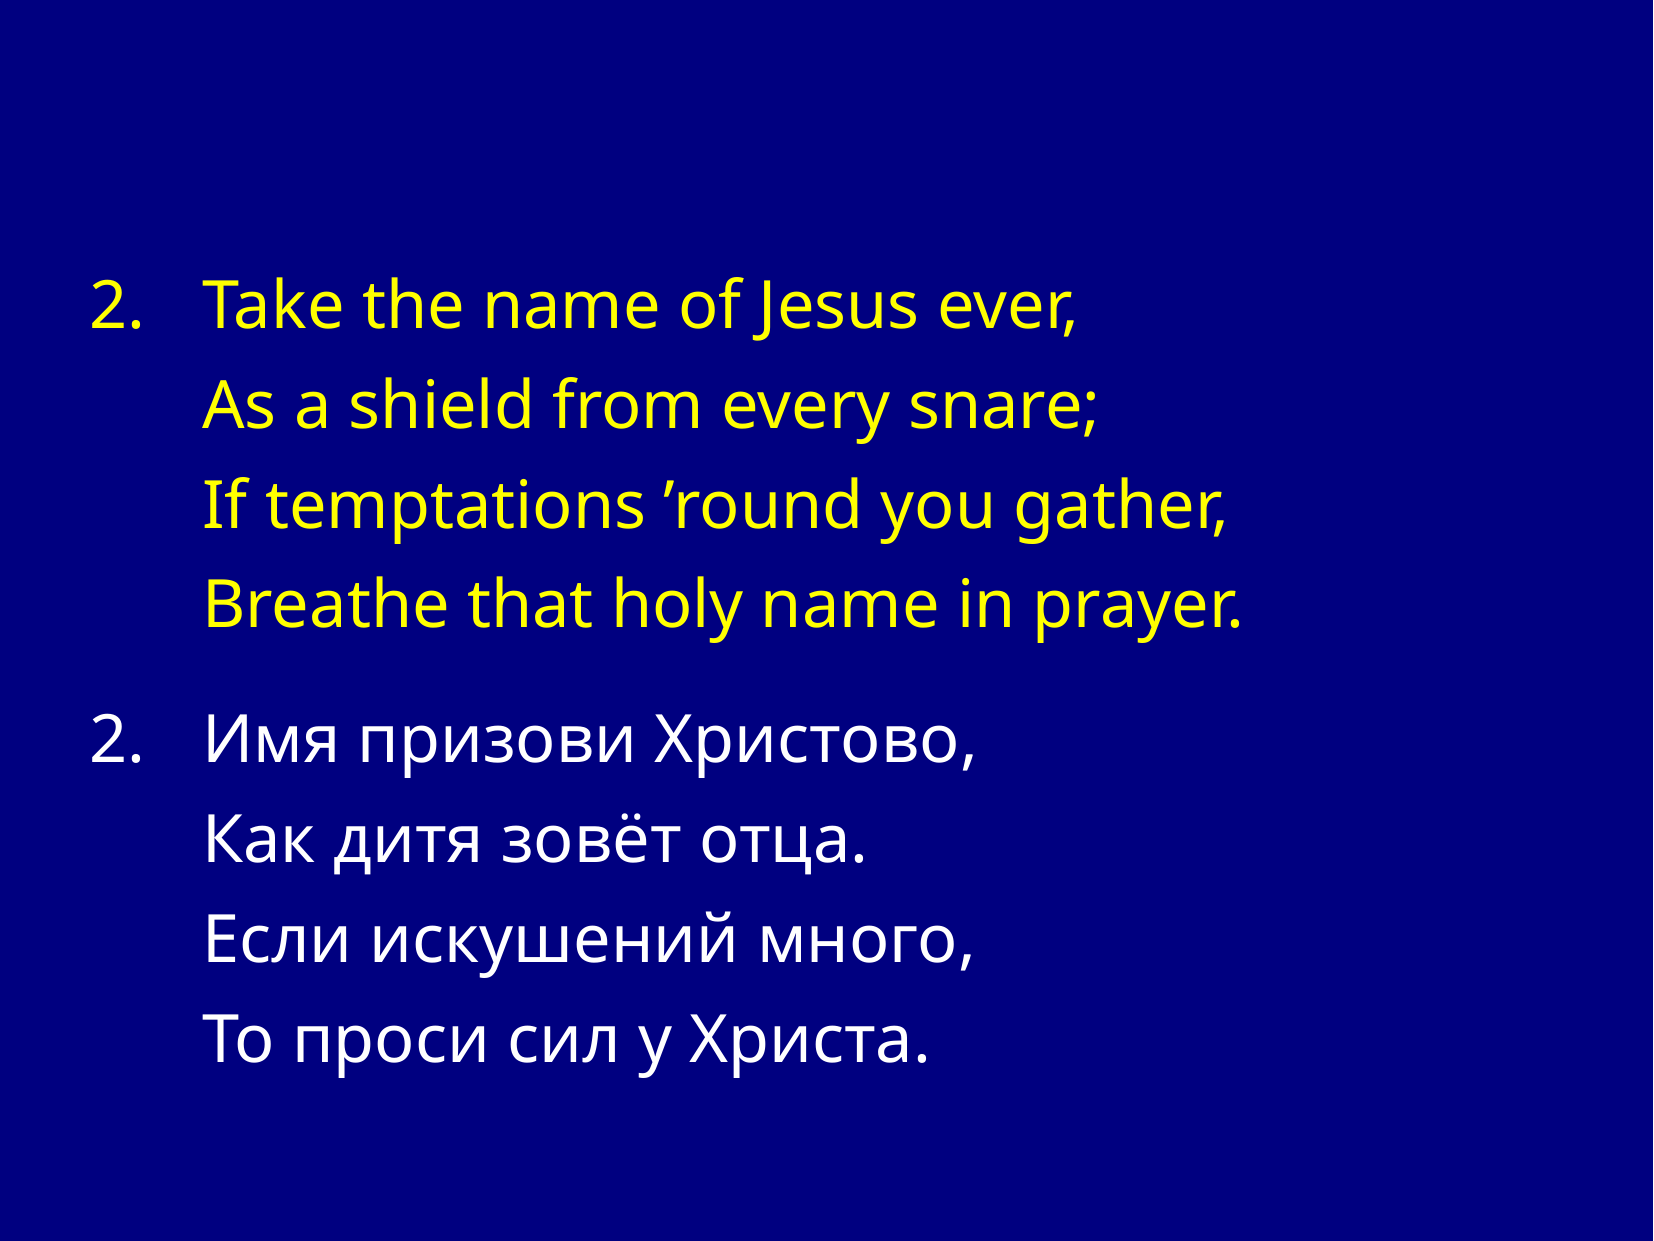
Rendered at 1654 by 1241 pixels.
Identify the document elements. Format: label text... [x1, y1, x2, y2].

text_box 2. Имя призови Христово, Как дитя зовёт отца. Если искушений много, То проси сил у Христа. [75, 675, 1576, 1163]
text_box 2. Take the name of Jesus ever, As a shield from every snare; If temptations ’round you gather, Breathe that holy name in prayer. [75, 150, 1576, 638]
